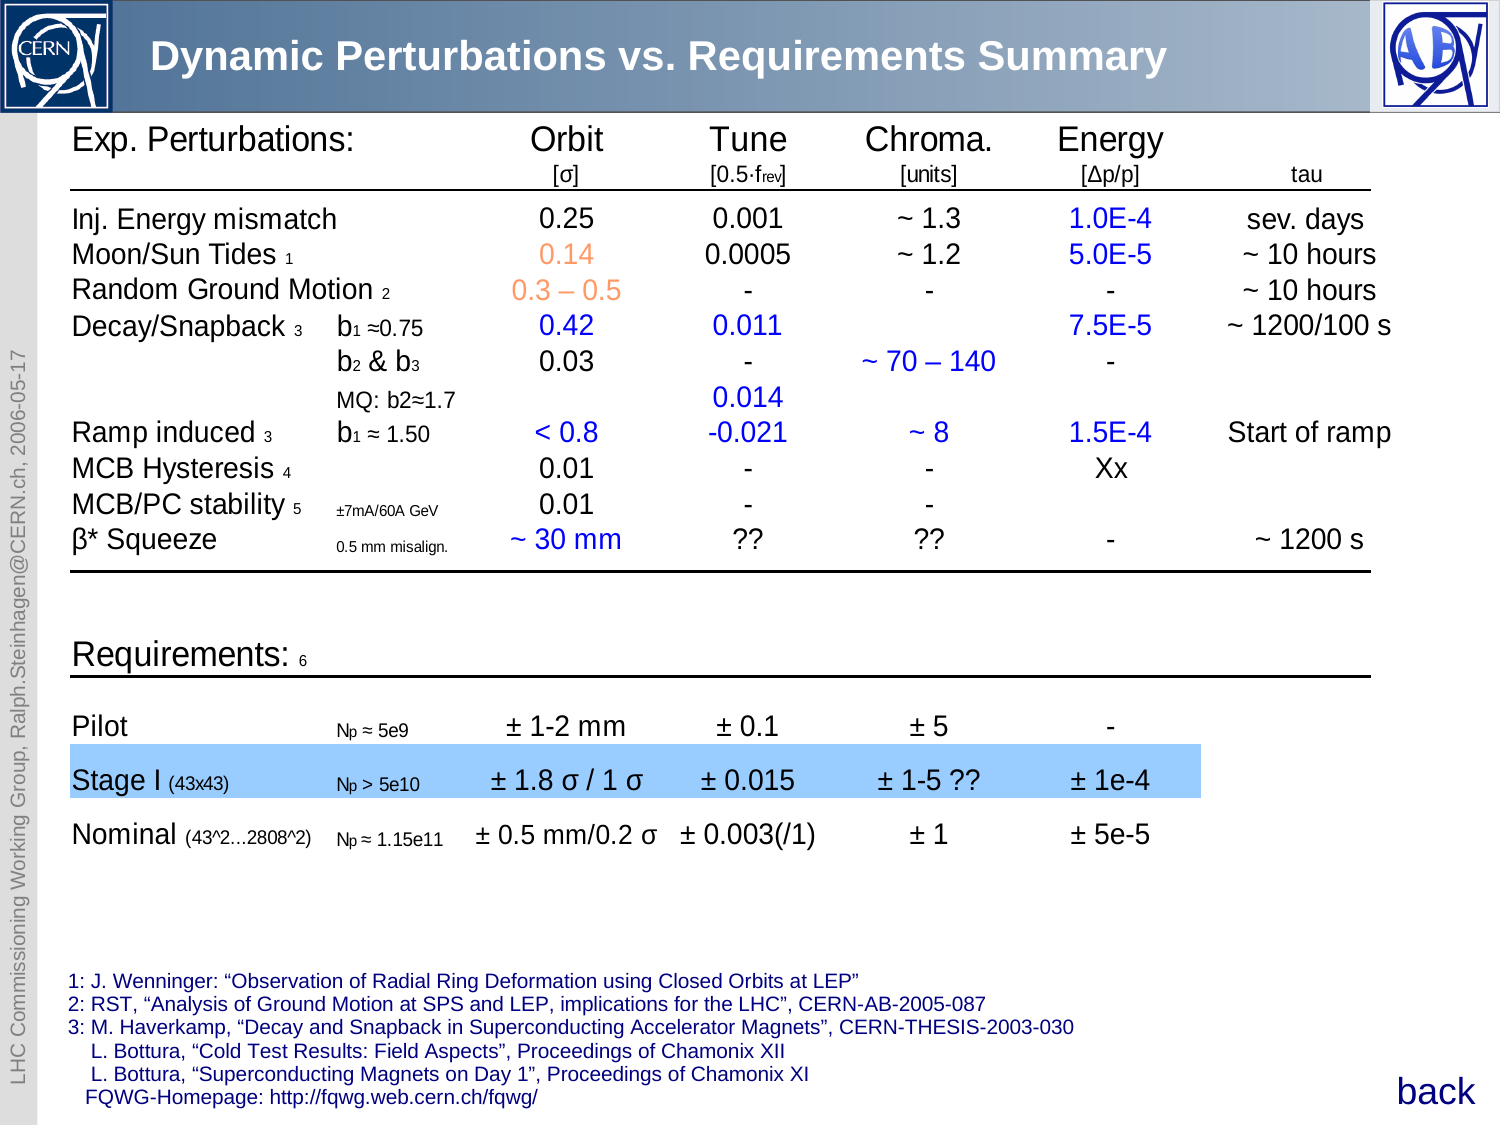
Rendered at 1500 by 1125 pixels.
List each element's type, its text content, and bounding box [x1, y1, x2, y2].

text_box 1: J. Wenninger: “Observation of Radial Ring Deformation using Closed Orbits at LEP” 2: RST, “Analysis of Ground Motion at SPS and LEP, implications for the LHC”, CERN-AB-2005-087 3: M. Haverkamp, “Decay and Snapback in Superconducting Accelerator Magnets”, CERN-THESIS-2003-030 L. Bottura, “Cold Test Results: Field Aspects”, Proceedings of Chamonix XII L. Bottura, “Superconducting Magnets on Day 1”, Proceedings of Chamonix XI FQWG-Homepage: http://fqwg.web.cern.ch/fqwg/ [53, 962, 1471, 1117]
title Dynamic Perturbations vs. Requirements Summary [150, 0, 1201, 113]
picture [0, 0, 113, 113]
text_box back [1381, 1062, 1500, 1120]
chart [69, 117, 1494, 927]
picture [1382, 1, 1489, 108]
